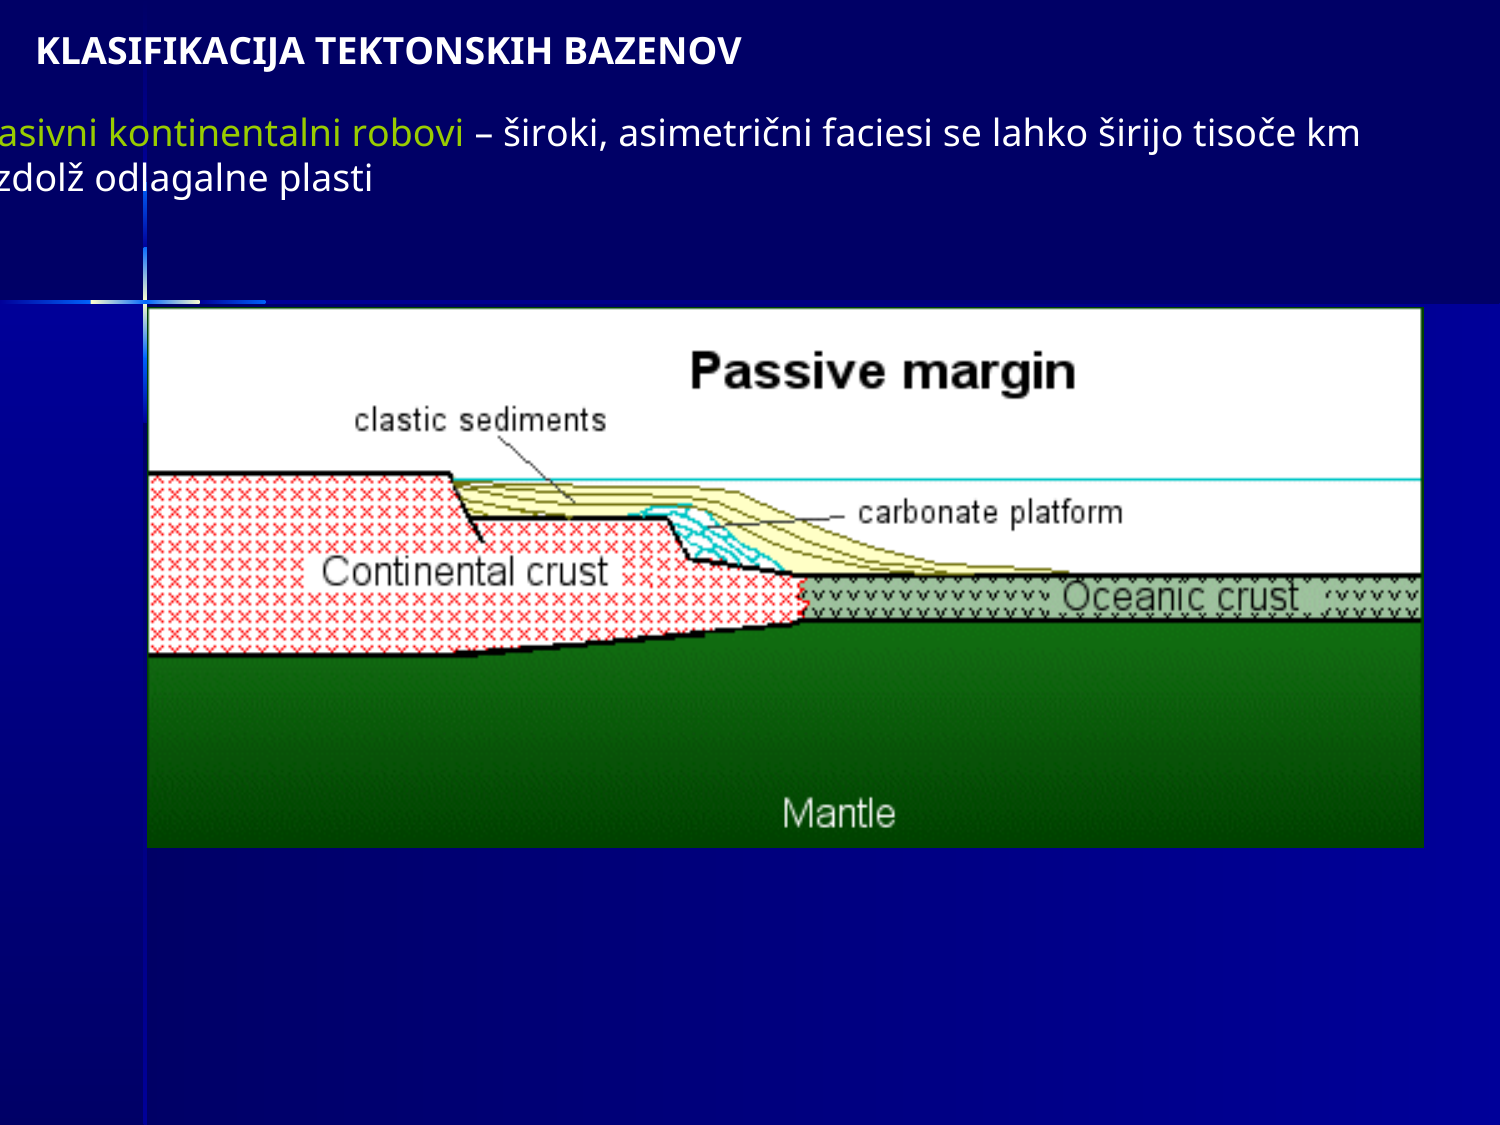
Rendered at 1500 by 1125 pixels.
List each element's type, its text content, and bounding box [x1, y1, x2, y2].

picture [147, 307, 1424, 848]
text_box KLASIFIKACIJA TEKTONSKIH BAZENOV [20, 18, 758, 80]
text_box Pasivni kontinentalni robovi – široki, asimetrični faciesi se lahko širijo tisoče km vzdolž odlagalne plasti [0, 101, 1387, 208]
